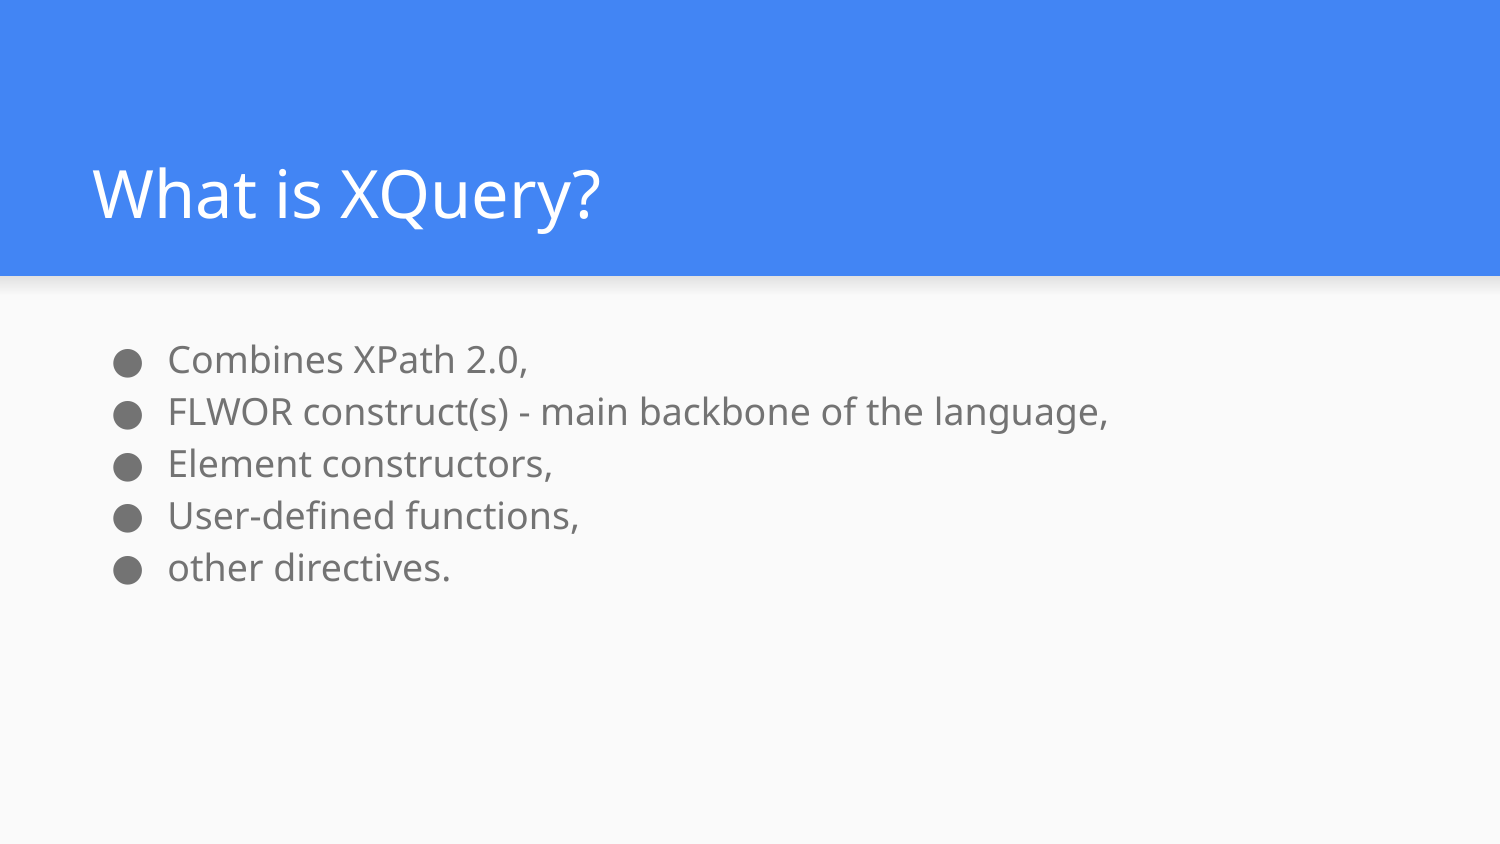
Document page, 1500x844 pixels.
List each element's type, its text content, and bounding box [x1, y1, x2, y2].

title What is XQuery? [77, 121, 1427, 248]
list Combines XPath 2.0, FLWOR construct(s) - main backbone of the language, Element constructors, User-defined functions, other directives. [77, 314, 1427, 760]
